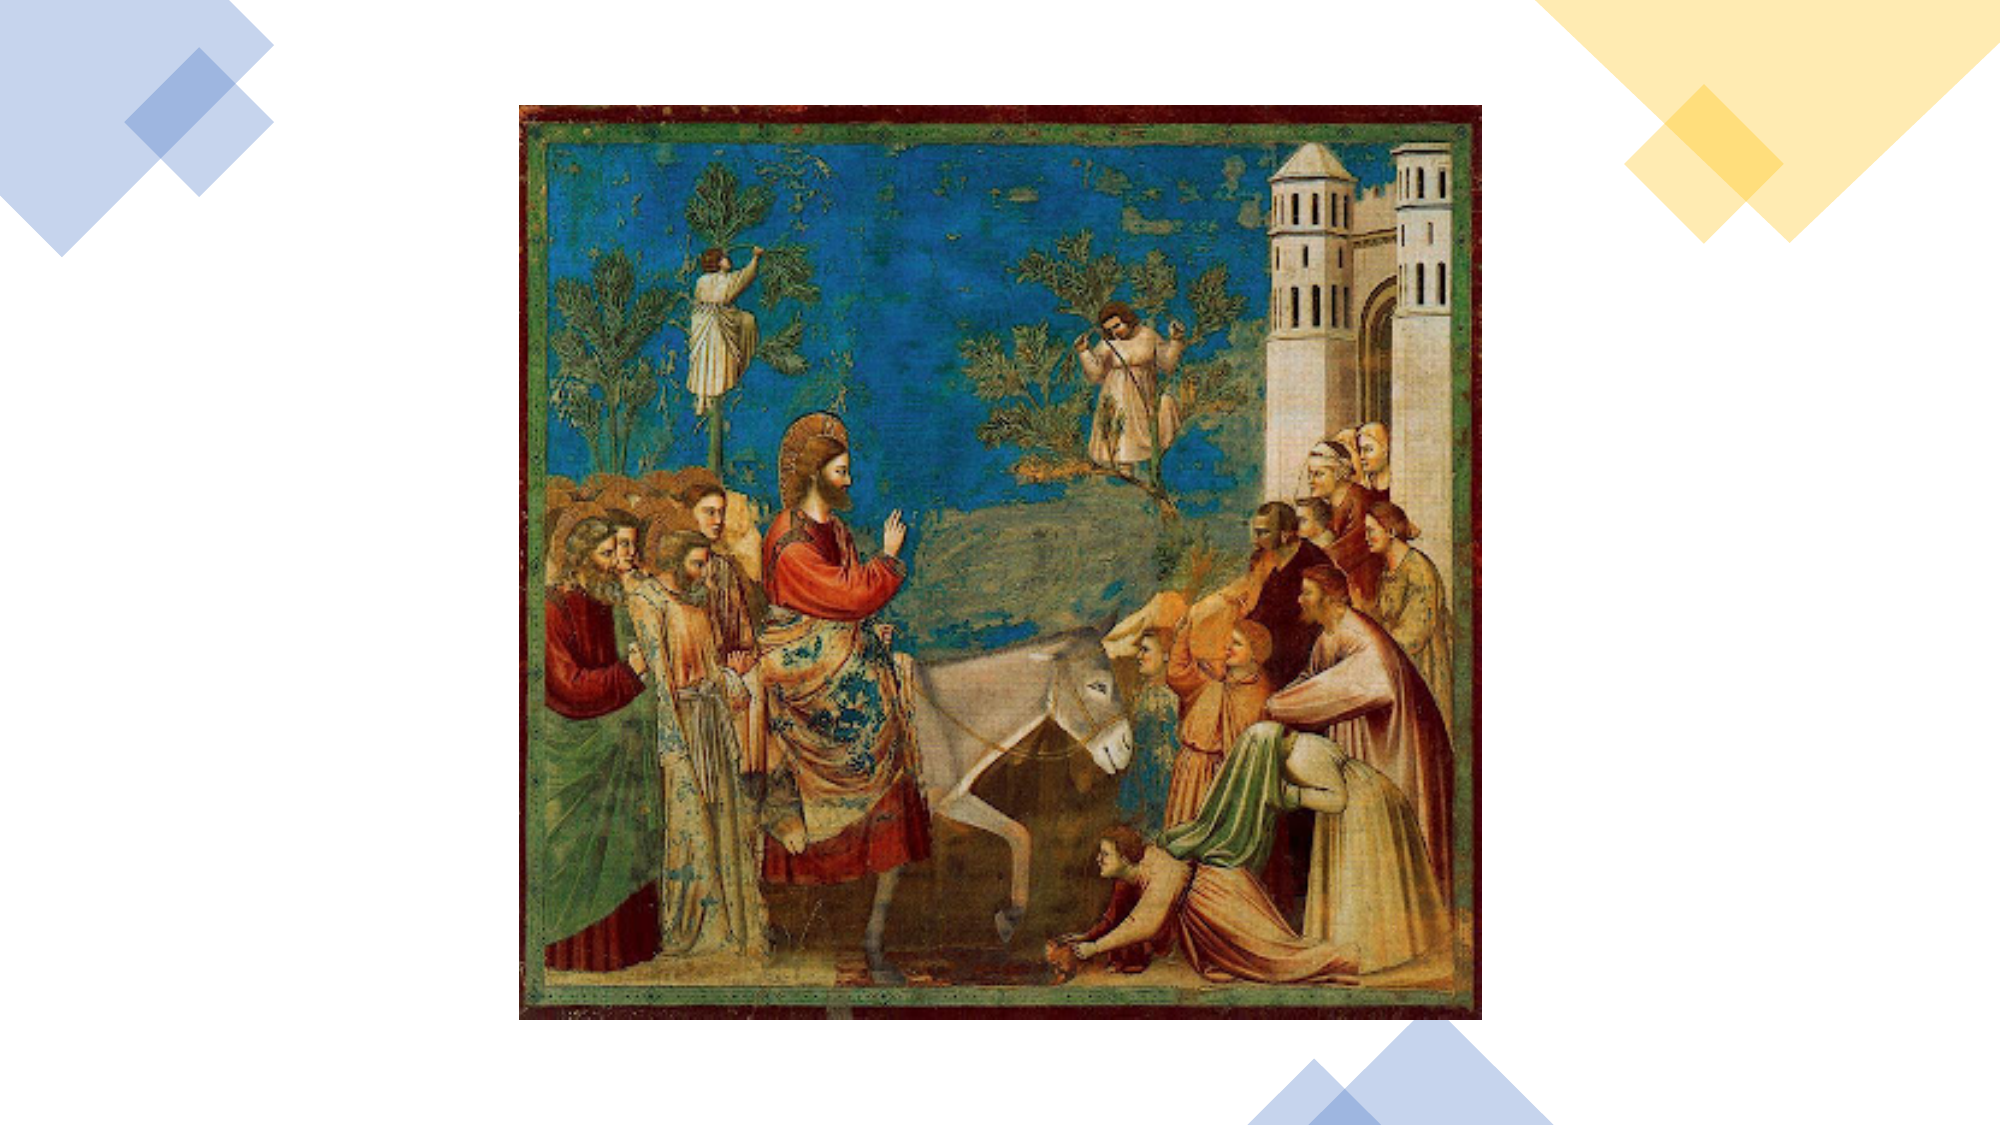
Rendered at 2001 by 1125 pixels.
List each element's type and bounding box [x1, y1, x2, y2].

picture [519, 105, 1482, 1020]
text_box [0, 0, 2000, 1125]
